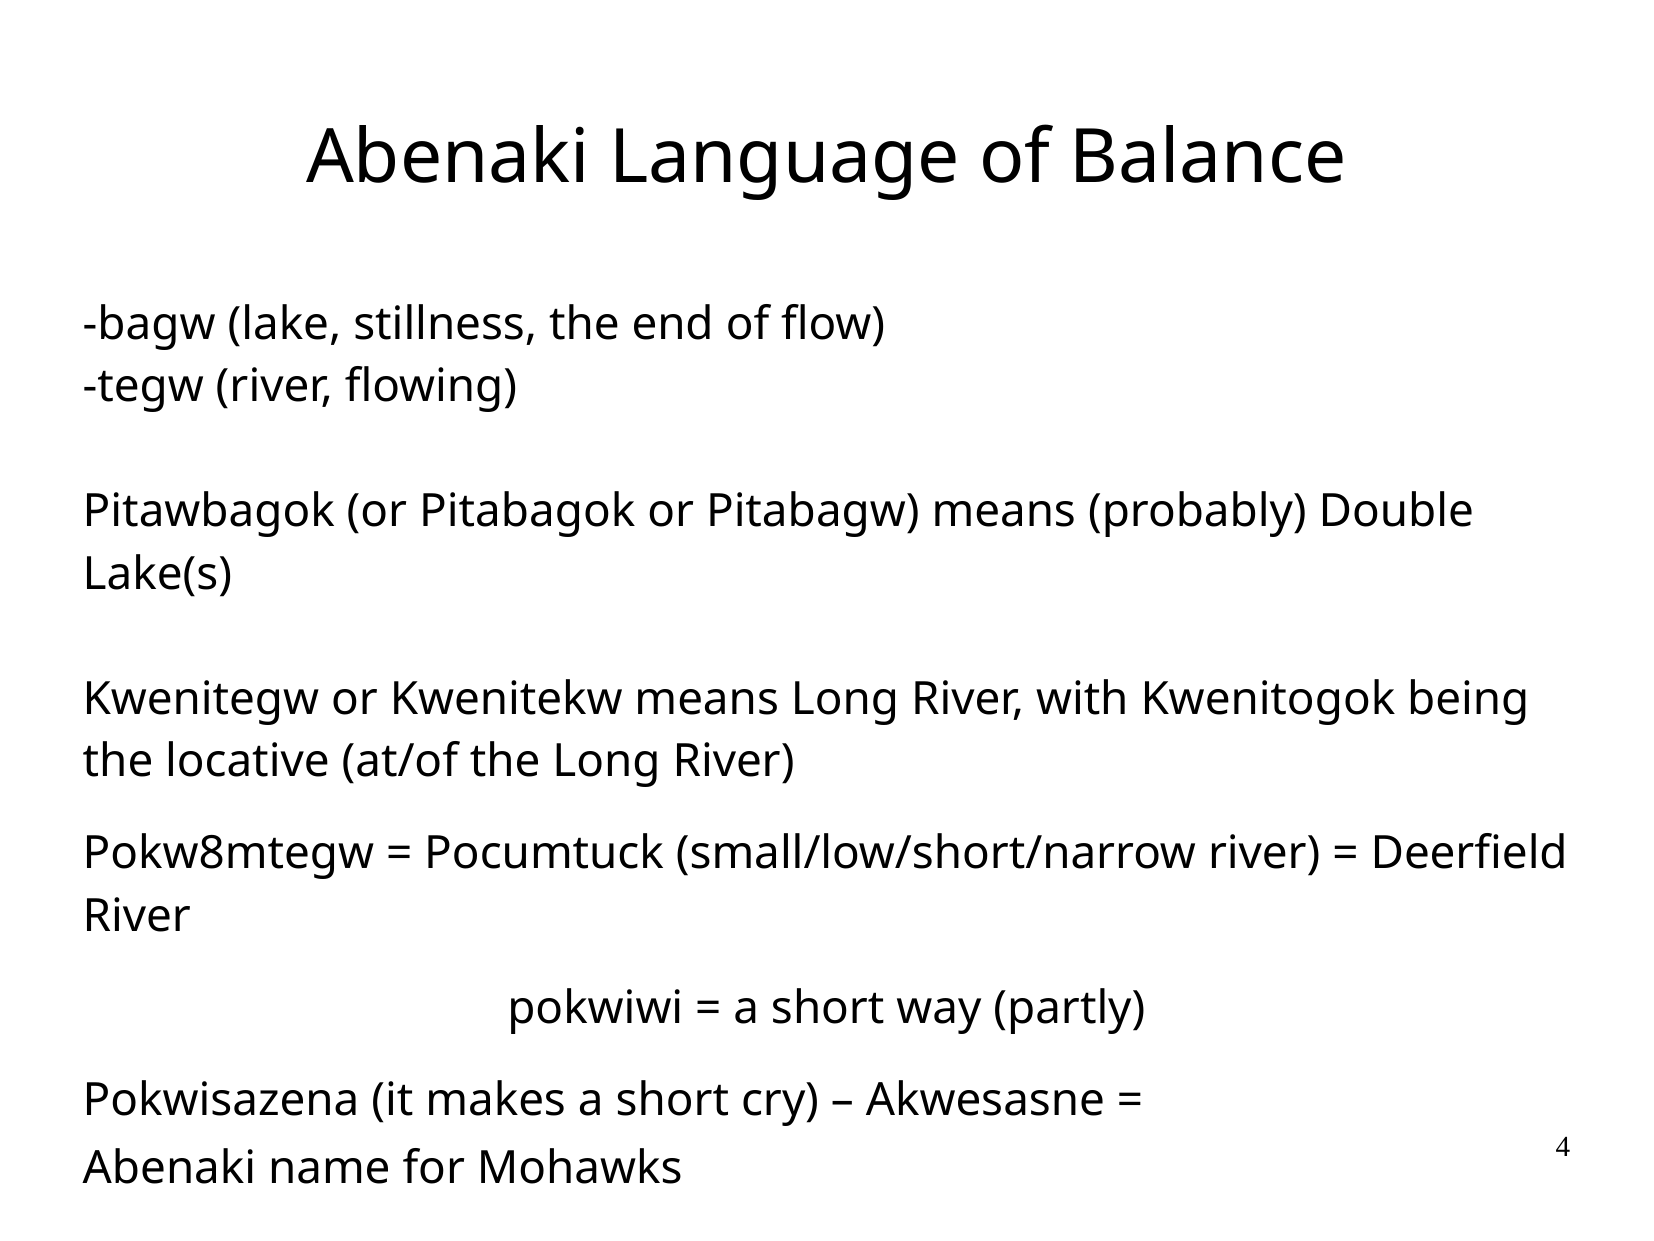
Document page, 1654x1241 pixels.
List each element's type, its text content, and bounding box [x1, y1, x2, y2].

title Abenaki Language of Balance [82, 49, 1571, 257]
list -bagw (lake, stillness, the end of flow) -tegw (river, flowing) Pitawbagok (or Pitabagok or Pitabagw) means (probably) Double Lake(s) Kwenitegw or Kwenitekw means Long River, with Kwenitogok being the locative (at/of the Long River) Pokw8mtegw = Pocumtuck (small/low/short/narrow river) = Deerfield River pokwiwi = a short way (partly) Pokwisazena (it makes a short cry) – Akwesasne = Abenaki name for Mohawks [82, 290, 1571, 1109]
